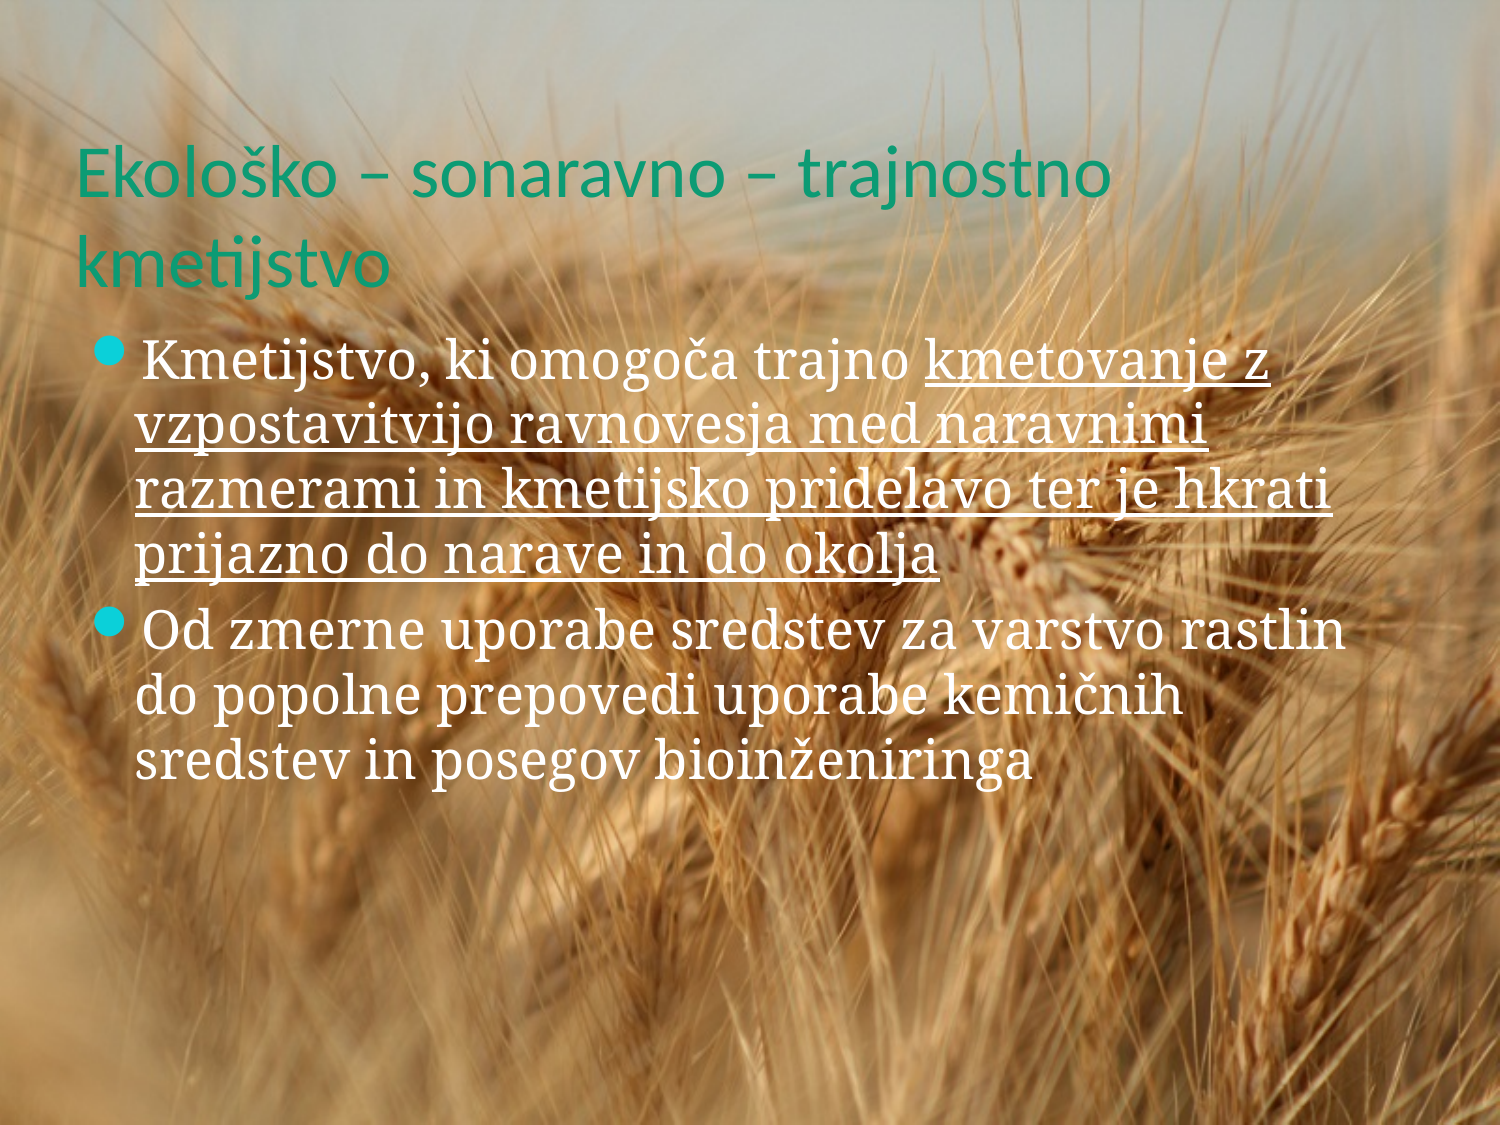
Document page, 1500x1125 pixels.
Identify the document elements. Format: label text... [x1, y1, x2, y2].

picture [0, 0, 1500, 1125]
list Kmetijstvo, ki omogoča trajno kmetovanje z vzpostavitvijo ravnovesja med naravnimi razmerami in kmetijsko pridelavo ter je hkrati prijazno do narave in do okolja Od zmerne uporabe sredstev za varstvo rastlin do popolne prepovedi uporabe kemičnih sredstev in posegov bioinženiringa [75, 317, 1425, 1038]
title Ekološko – sonaravno – trajnostno kmetijstvo [75, 115, 1425, 303]
